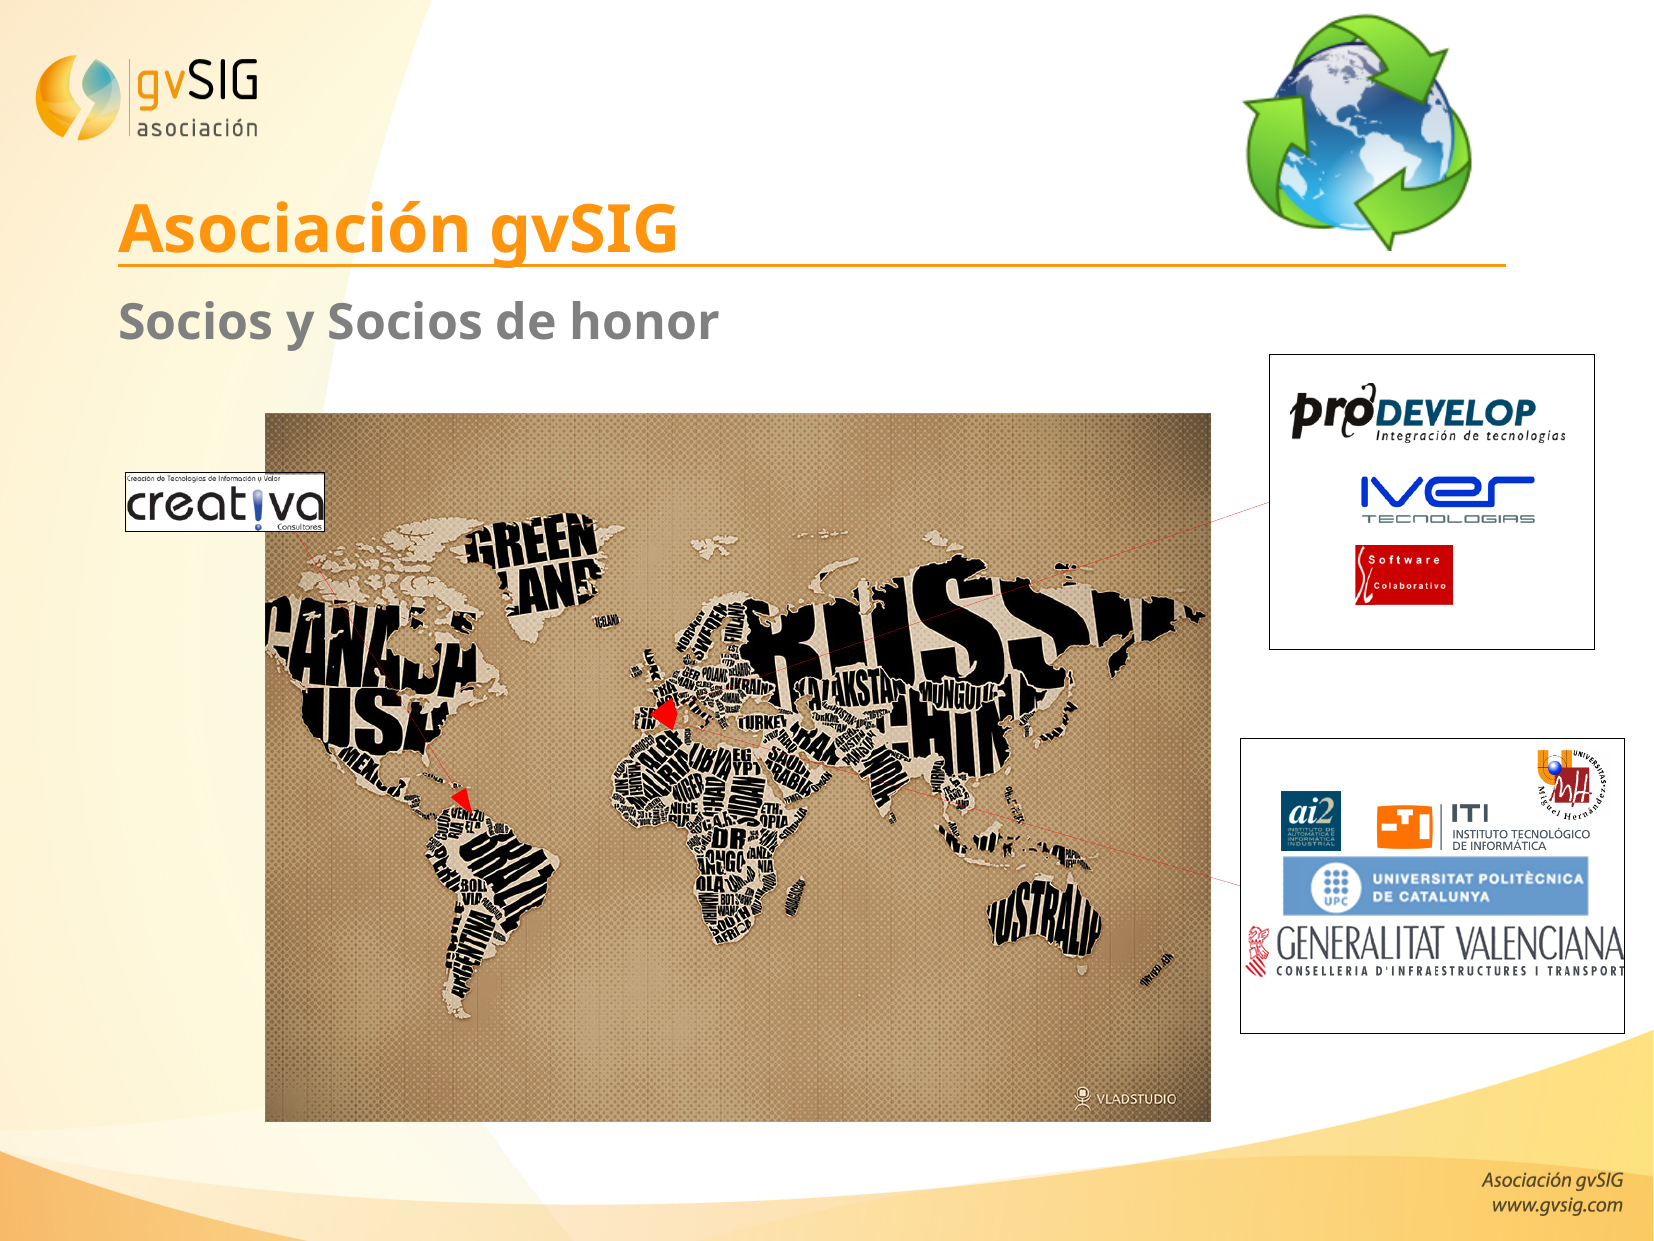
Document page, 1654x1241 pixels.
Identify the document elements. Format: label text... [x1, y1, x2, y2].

picture [0, 0, 1654, 1241]
title Socios y Socios de honor [118, 276, 857, 365]
title Asociación gvSIG [118, 177, 1607, 276]
